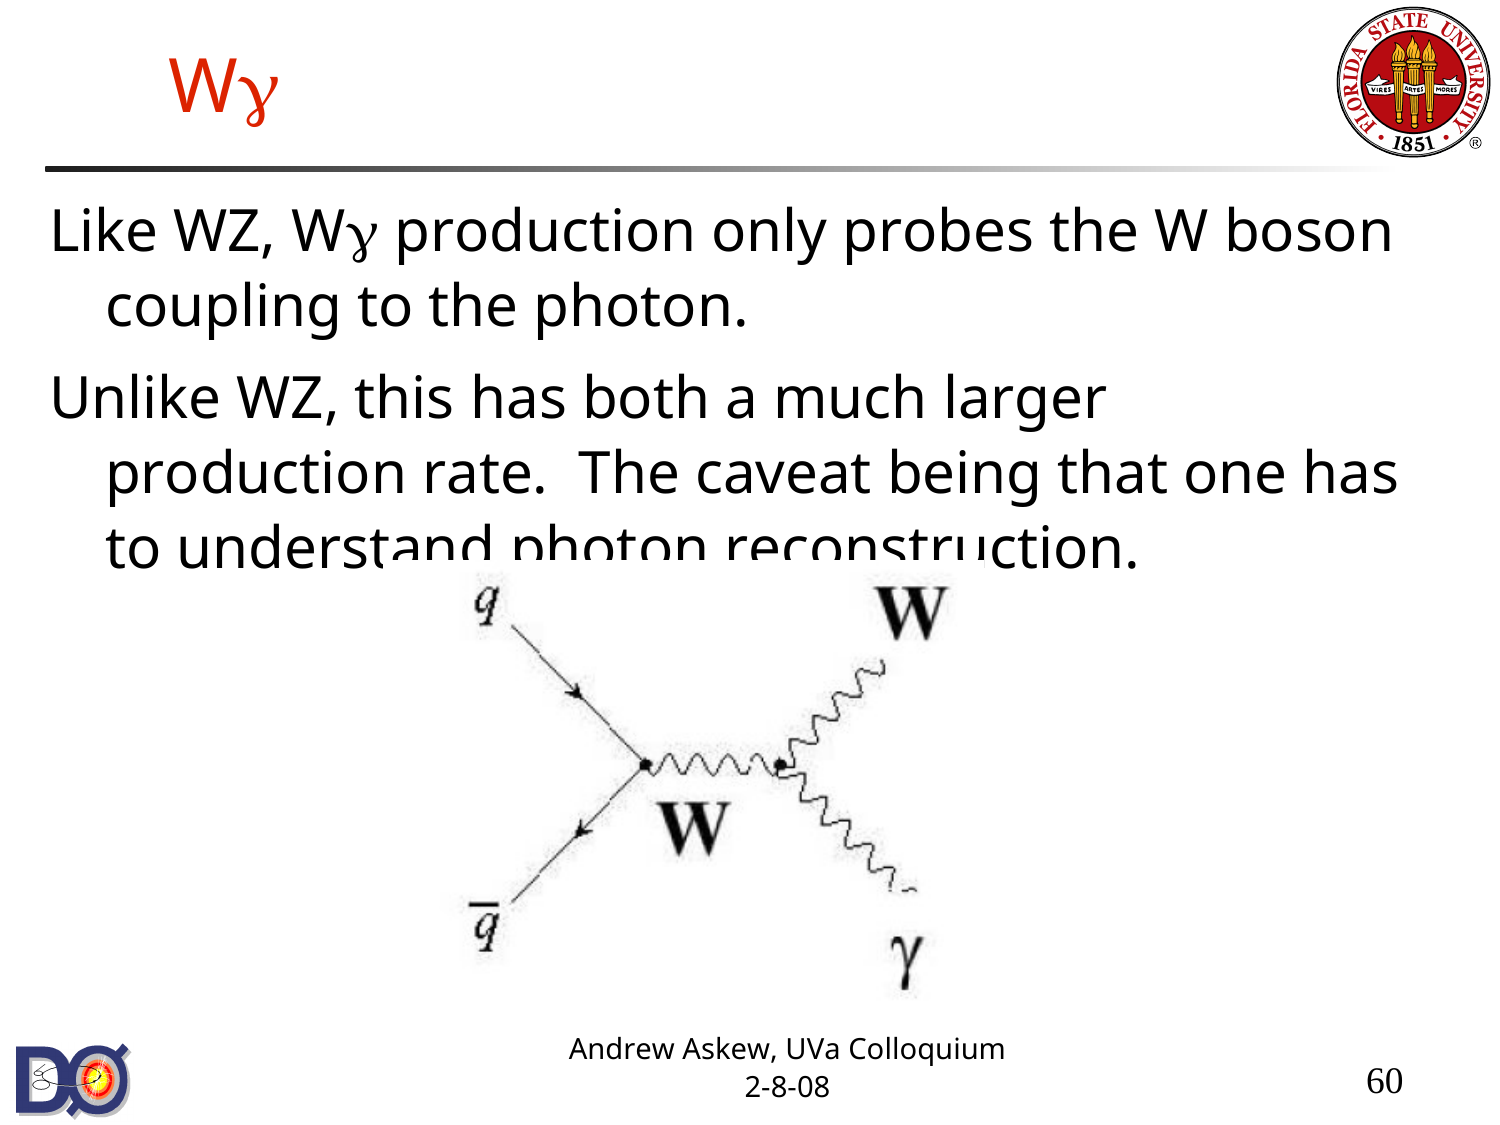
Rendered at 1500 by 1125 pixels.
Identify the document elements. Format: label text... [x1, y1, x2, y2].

picture [1335, 5, 1492, 159]
title Wg [168, 29, 1313, 137]
list Like WZ, Wg production only probes the W boson coupling to the photon. Unlike WZ, this has both a much larger production rate. The caveat being that one has to understand photon reconstruction. [49, 190, 1408, 974]
picture [9, 1042, 134, 1122]
picture [383, 560, 984, 1002]
